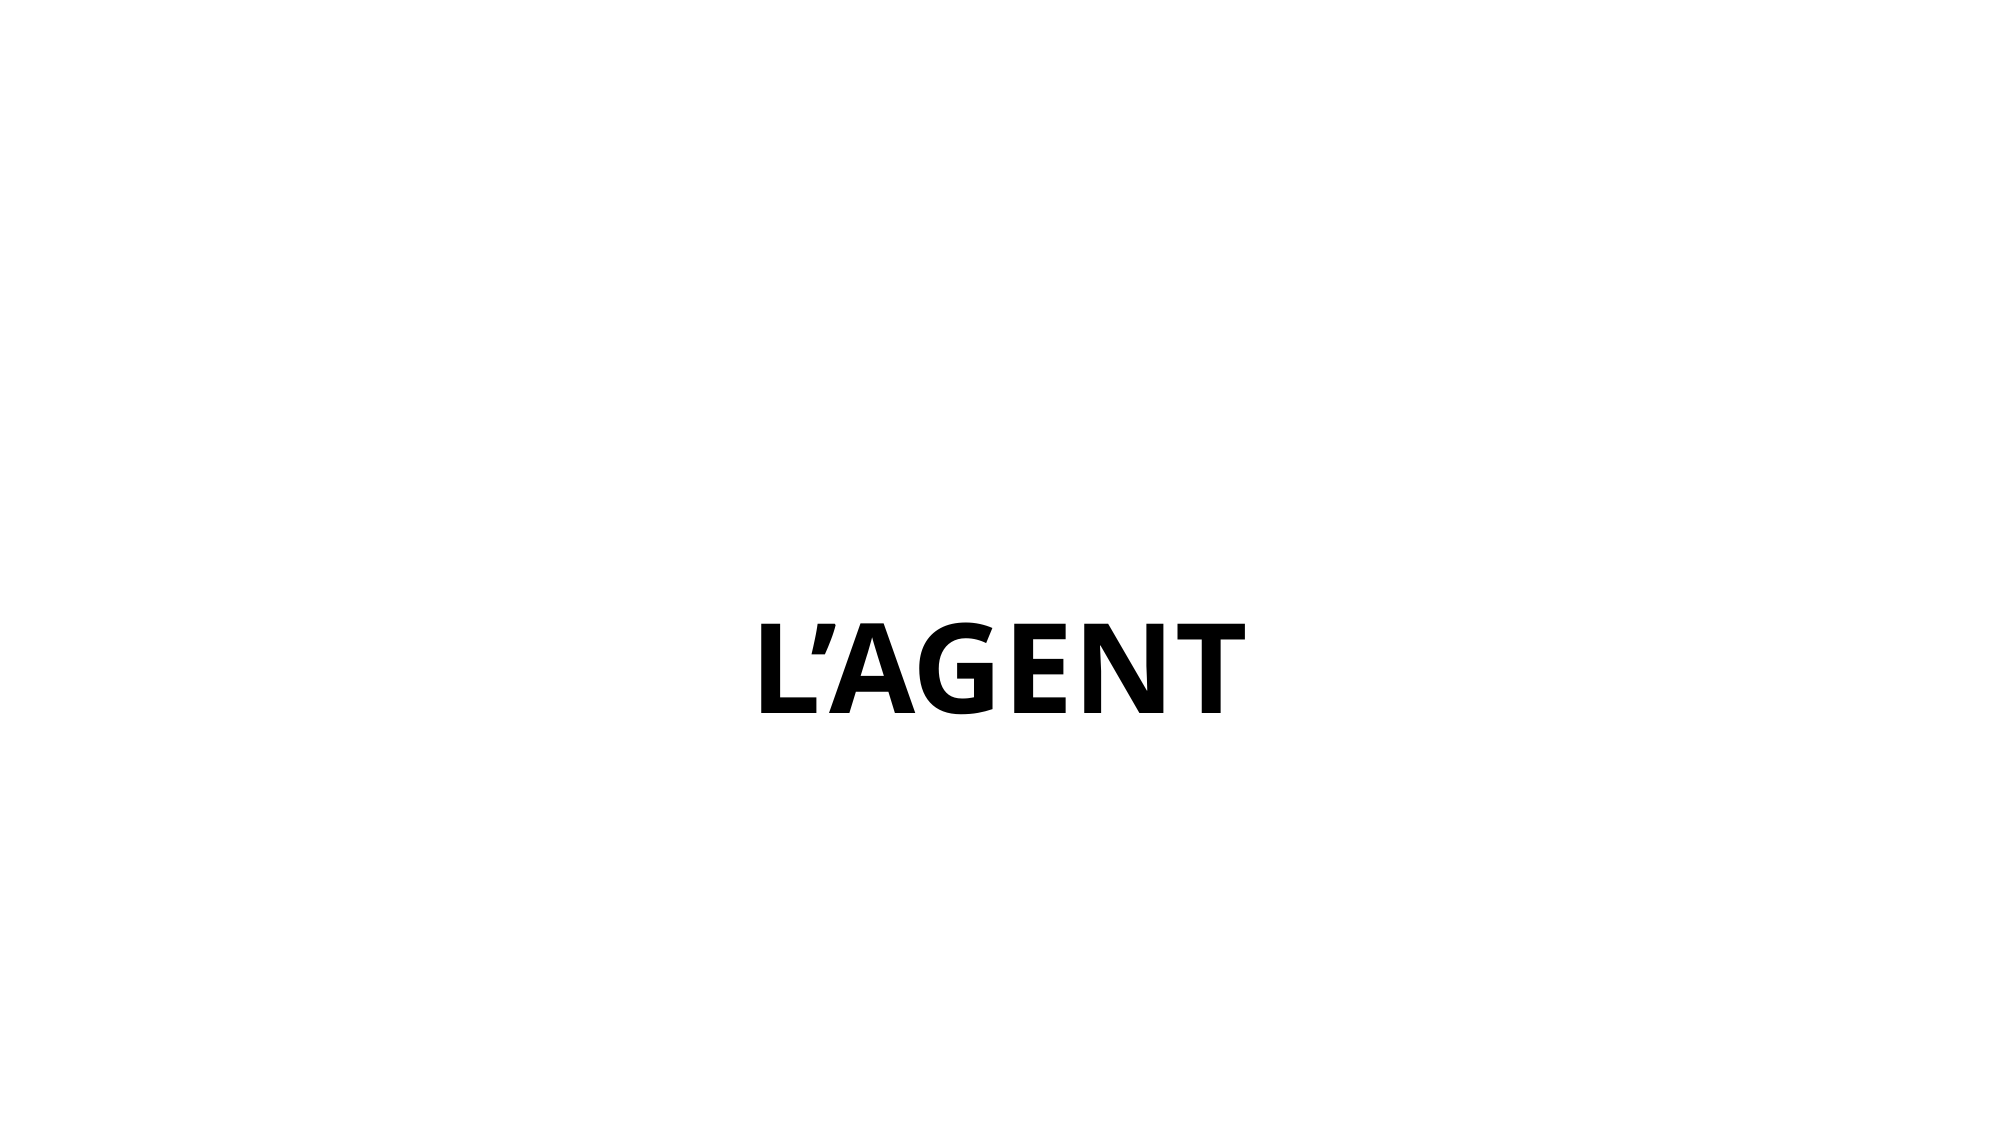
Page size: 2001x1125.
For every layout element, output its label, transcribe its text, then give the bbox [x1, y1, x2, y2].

title L’AGENT [136, 280, 1862, 749]
